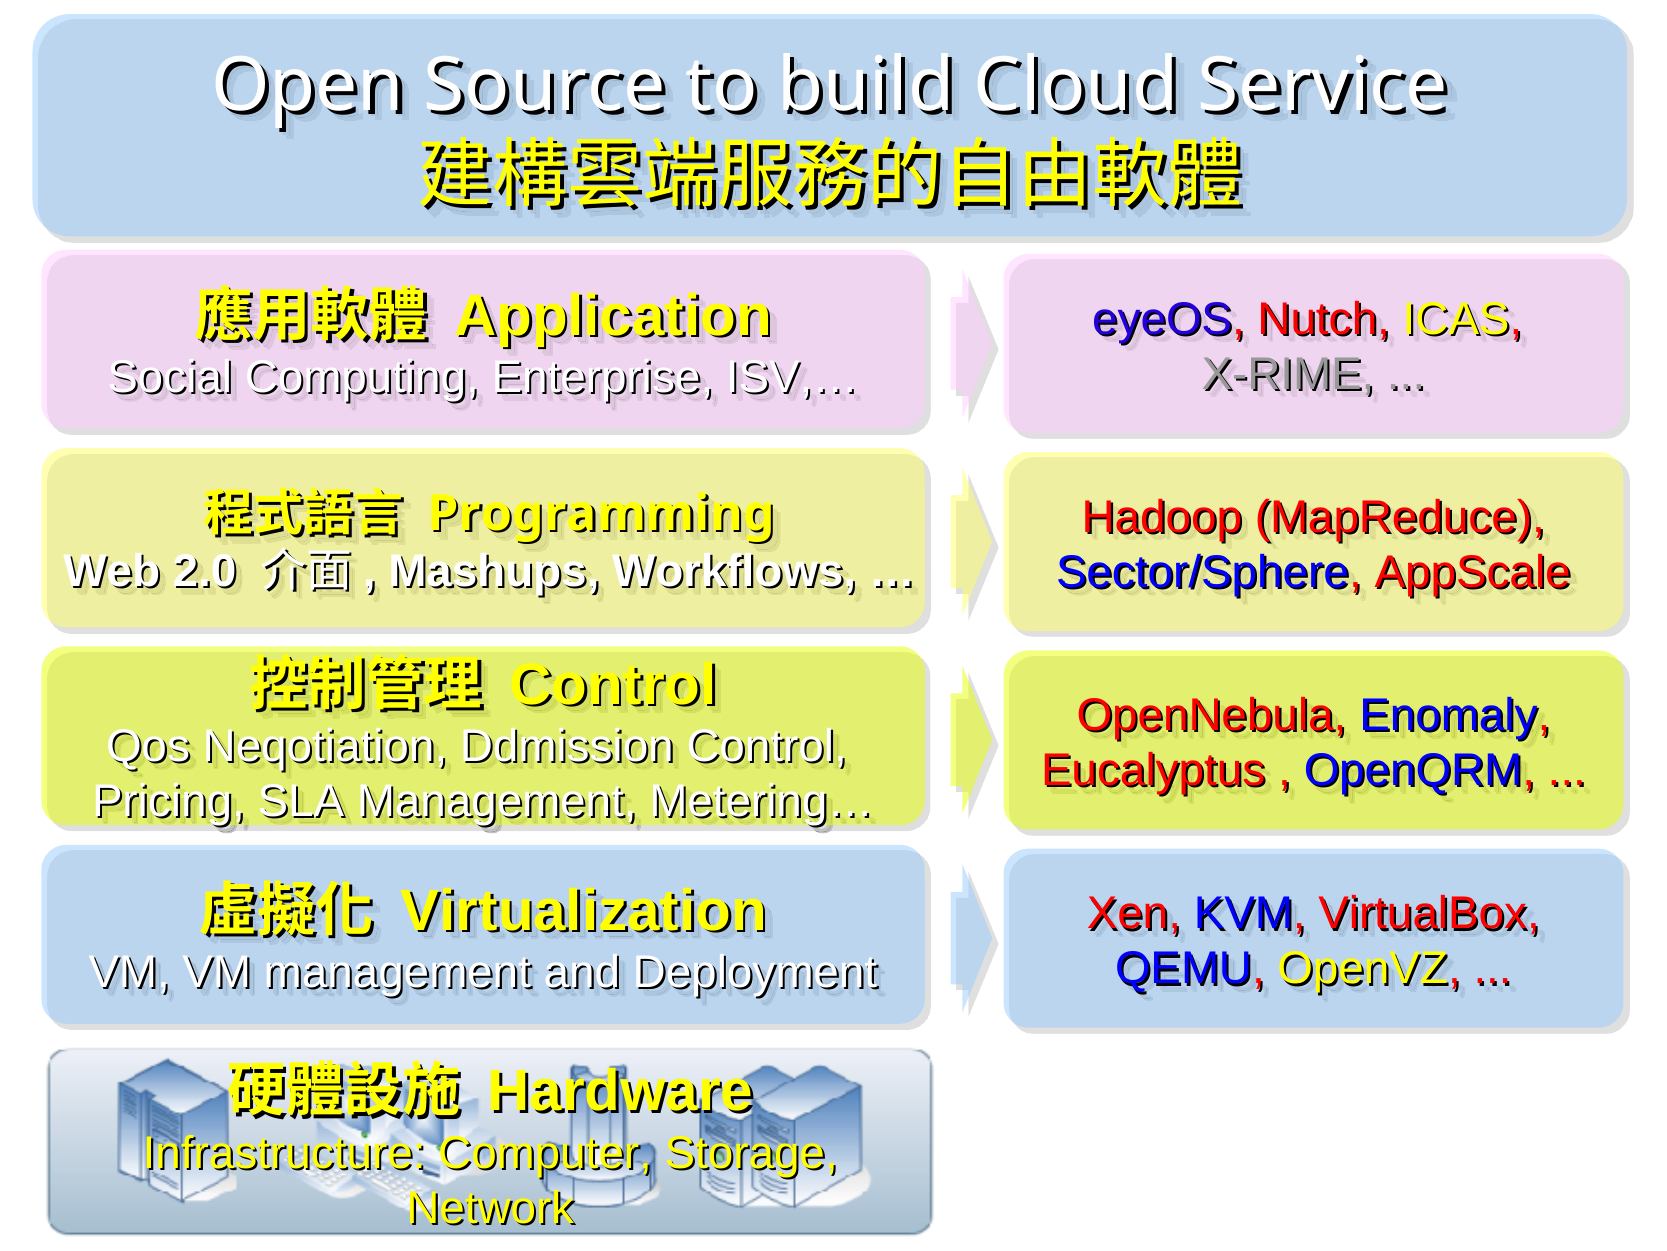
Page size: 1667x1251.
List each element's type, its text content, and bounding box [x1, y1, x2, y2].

text_box [950, 864, 993, 1013]
text_box Xen, KVM, VirtualBox, QEMU, OpenVZ, ... [1003, 848, 1624, 1028]
text_box OpenNebula, Enomaly, Eucalyptus , OpenQRM, ... [1003, 650, 1624, 830]
text_box Open Source to build Cloud Service 建構雲端服務的自由軟體 [32, 14, 1628, 237]
text_box Hadoop (MapReduce), Sector/Sphere, AppScale [1003, 452, 1624, 632]
text_box 硬體設施 Hardware Infrastructure: Computer, Storage, Network [41, 1043, 940, 1242]
text_box 控制管理 Control Qos Neqotiation, Ddmission Control, Pricing, SLA Management, Metering… [41, 646, 925, 826]
text_box [950, 467, 993, 616]
text_box [950, 269, 993, 418]
text_box eyeOS, Nutch, ICAS, X-RIME, ... [1003, 253, 1624, 433]
text_box 應用軟體 Application Social Computing, Enterprise, ISV,… [41, 249, 925, 429]
text_box 虛擬化 Virtualization VM, VM management and Deployment [41, 844, 925, 1024]
text_box [950, 665, 993, 814]
text_box 程式語言 Programming Web 2.0 介面, Mashups, Workflows, … [41, 448, 925, 628]
